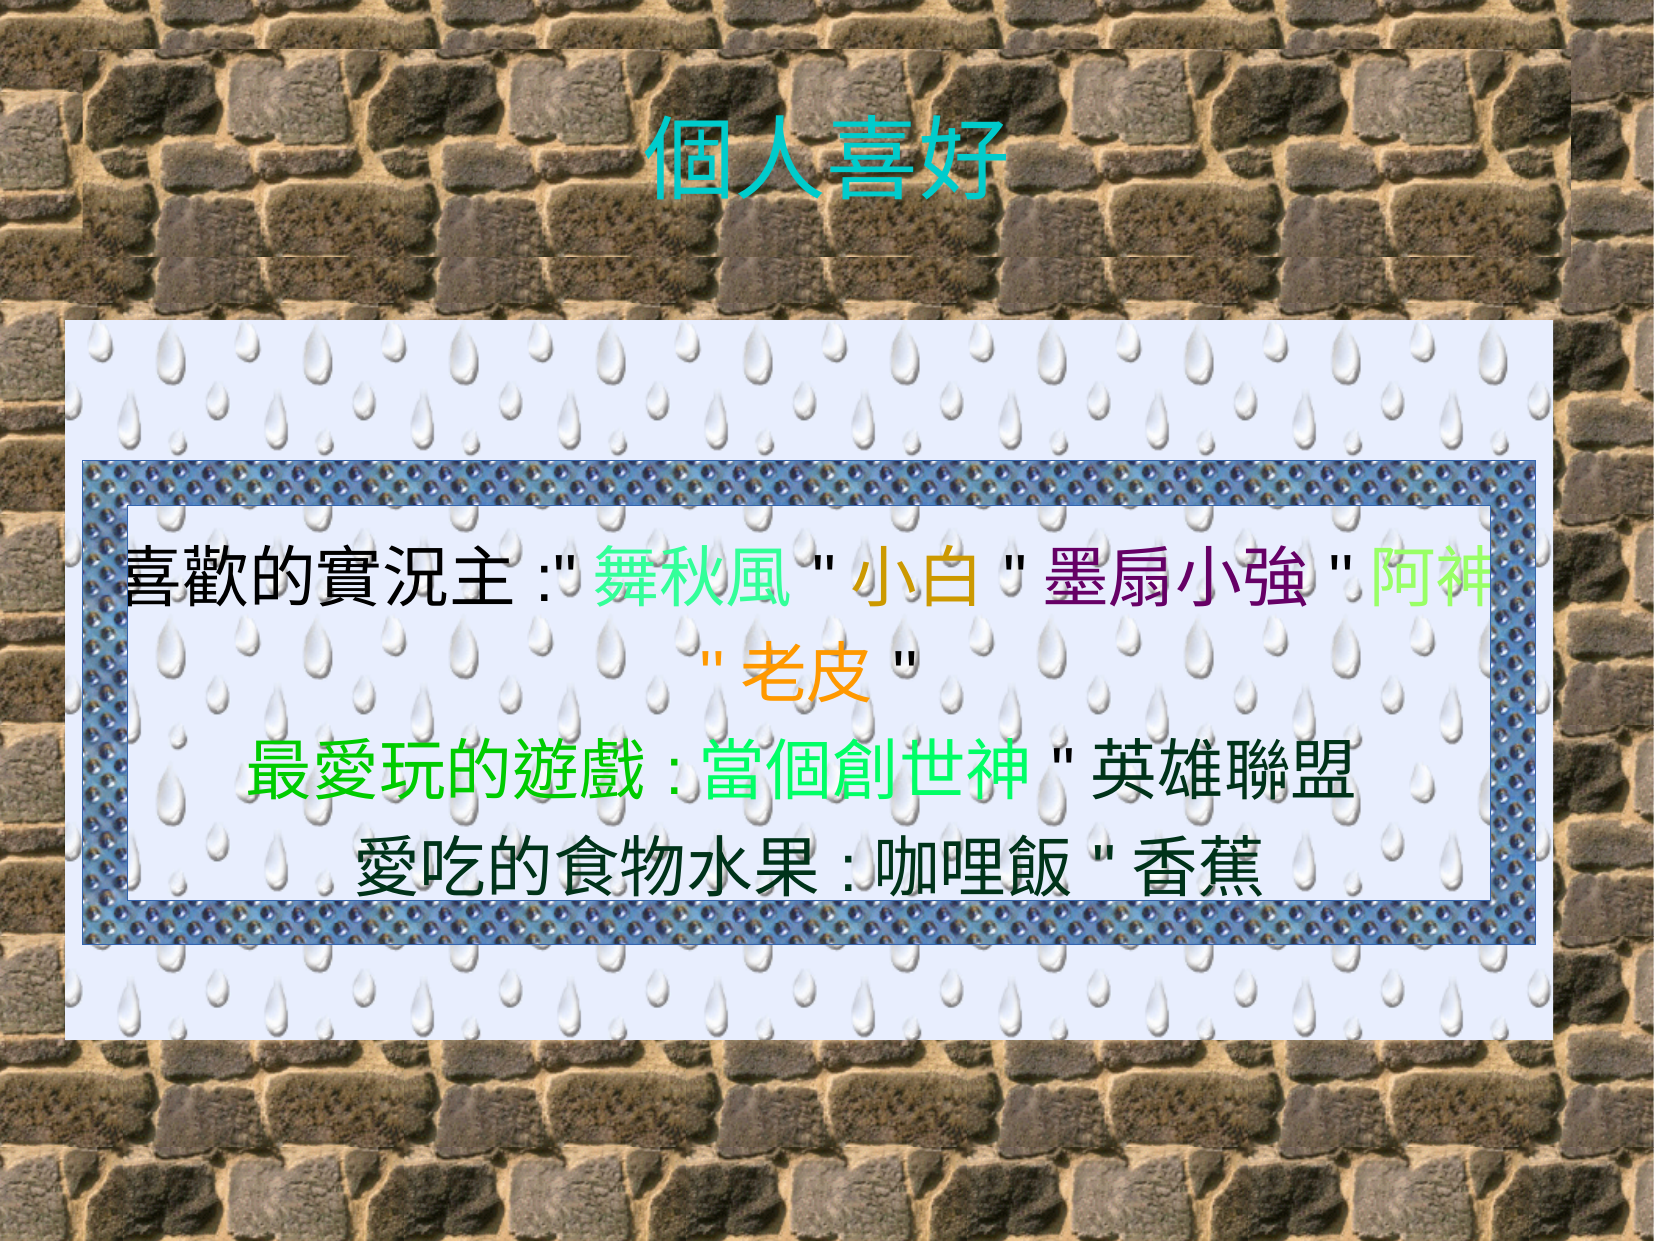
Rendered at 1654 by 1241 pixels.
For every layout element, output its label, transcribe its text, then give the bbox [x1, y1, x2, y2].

text_box [82, 460, 1536, 945]
picture [0, 0, 1654, 1241]
subtitle 喜歡的實況主:"舞秋風"小白"墨扇小強''阿神 ''老皮'' 最愛玩的遊戲:當個創世神"英雄聯盟 愛吃的食物水果:咖哩飯"香蕉 [65, 320, 1554, 1040]
title 個人喜好 [82, 49, 1571, 257]
